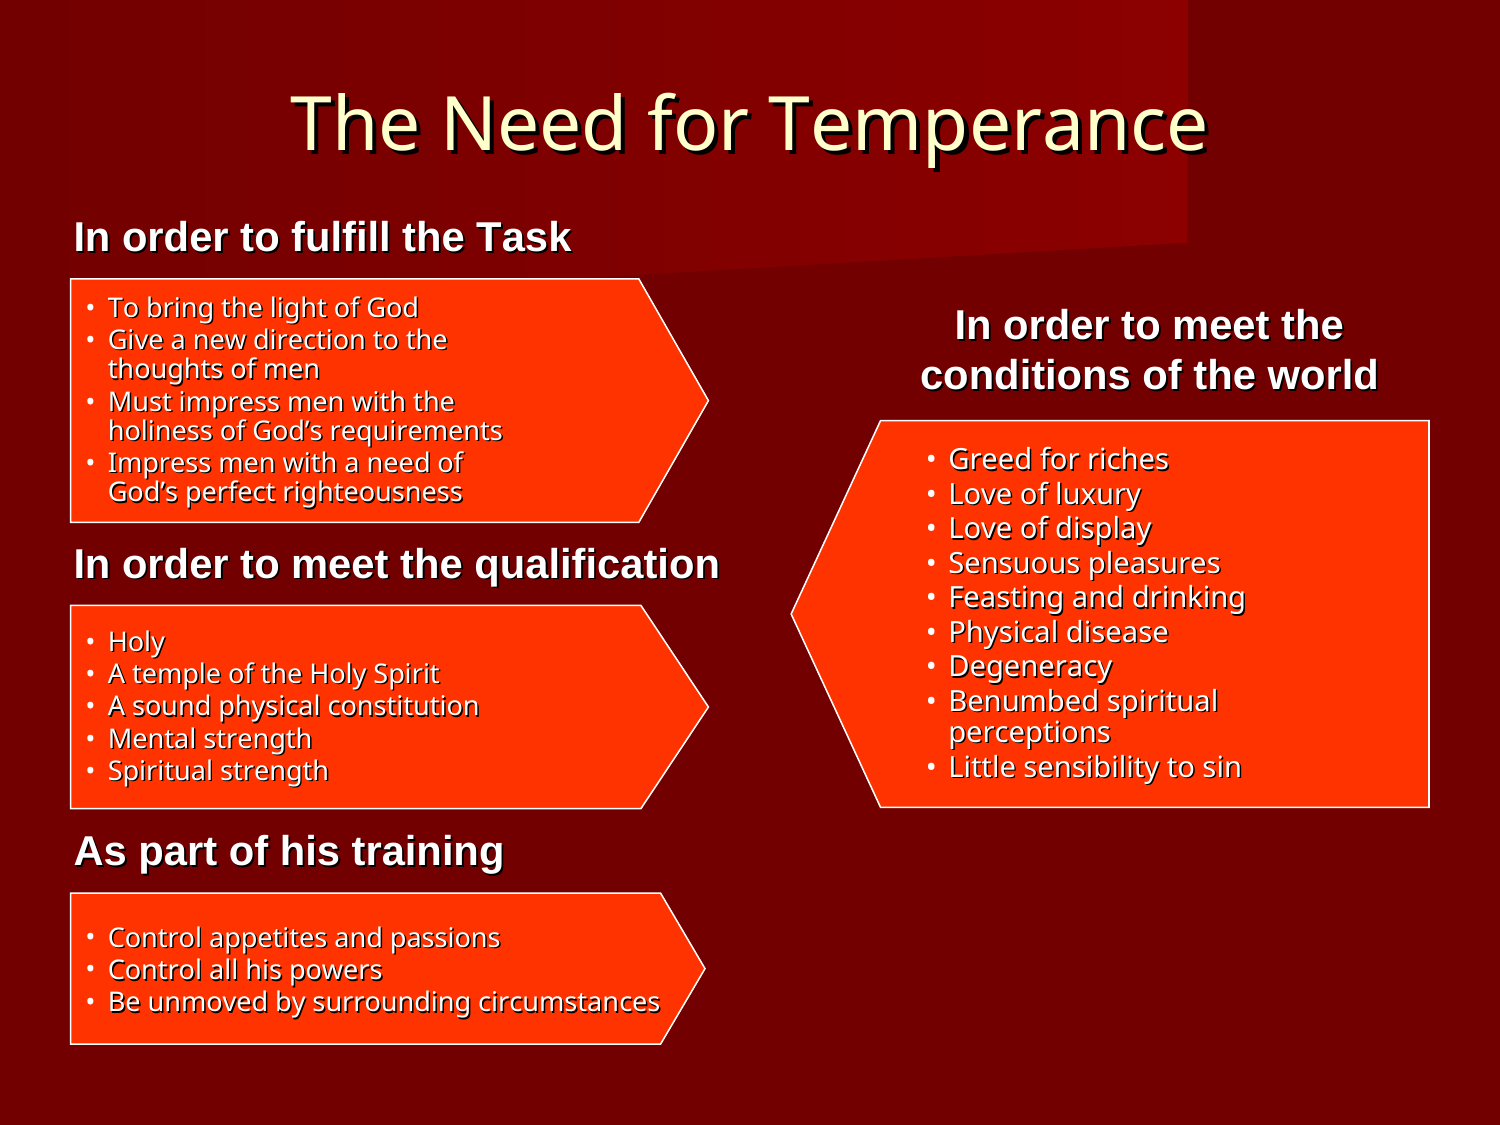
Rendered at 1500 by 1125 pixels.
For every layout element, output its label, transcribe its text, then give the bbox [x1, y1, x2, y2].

text_box As part of his training [58, 816, 691, 882]
text_box Control appetites and passions Control all his powers Be unmoved by surrounding circumstances [70, 893, 706, 1045]
title The Need for Temperance [75, 11, 1426, 231]
text_box In order to meet the conditions of the world [891, 290, 1407, 407]
text_box Holy A temple of the Holy Spirit A sound physical constitution Mental strength Spiritual strength [70, 605, 709, 809]
text_box In order to fulfill the Task [58, 202, 736, 268]
text_box In order to meet the qualification [58, 528, 830, 595]
text_box To bring the light of God Give a new direction to the thoughts of men Must impress men with the holiness of God’s requirements Impress men with a need of God’s perfect righteousness [70, 278, 709, 523]
text_box Greed for riches Love of luxury Love of display Sensuous pleasures Feasting and drinking Physical disease Degeneracy Benumbed spiritual perceptions Little sensibility to sin [791, 420, 1430, 808]
